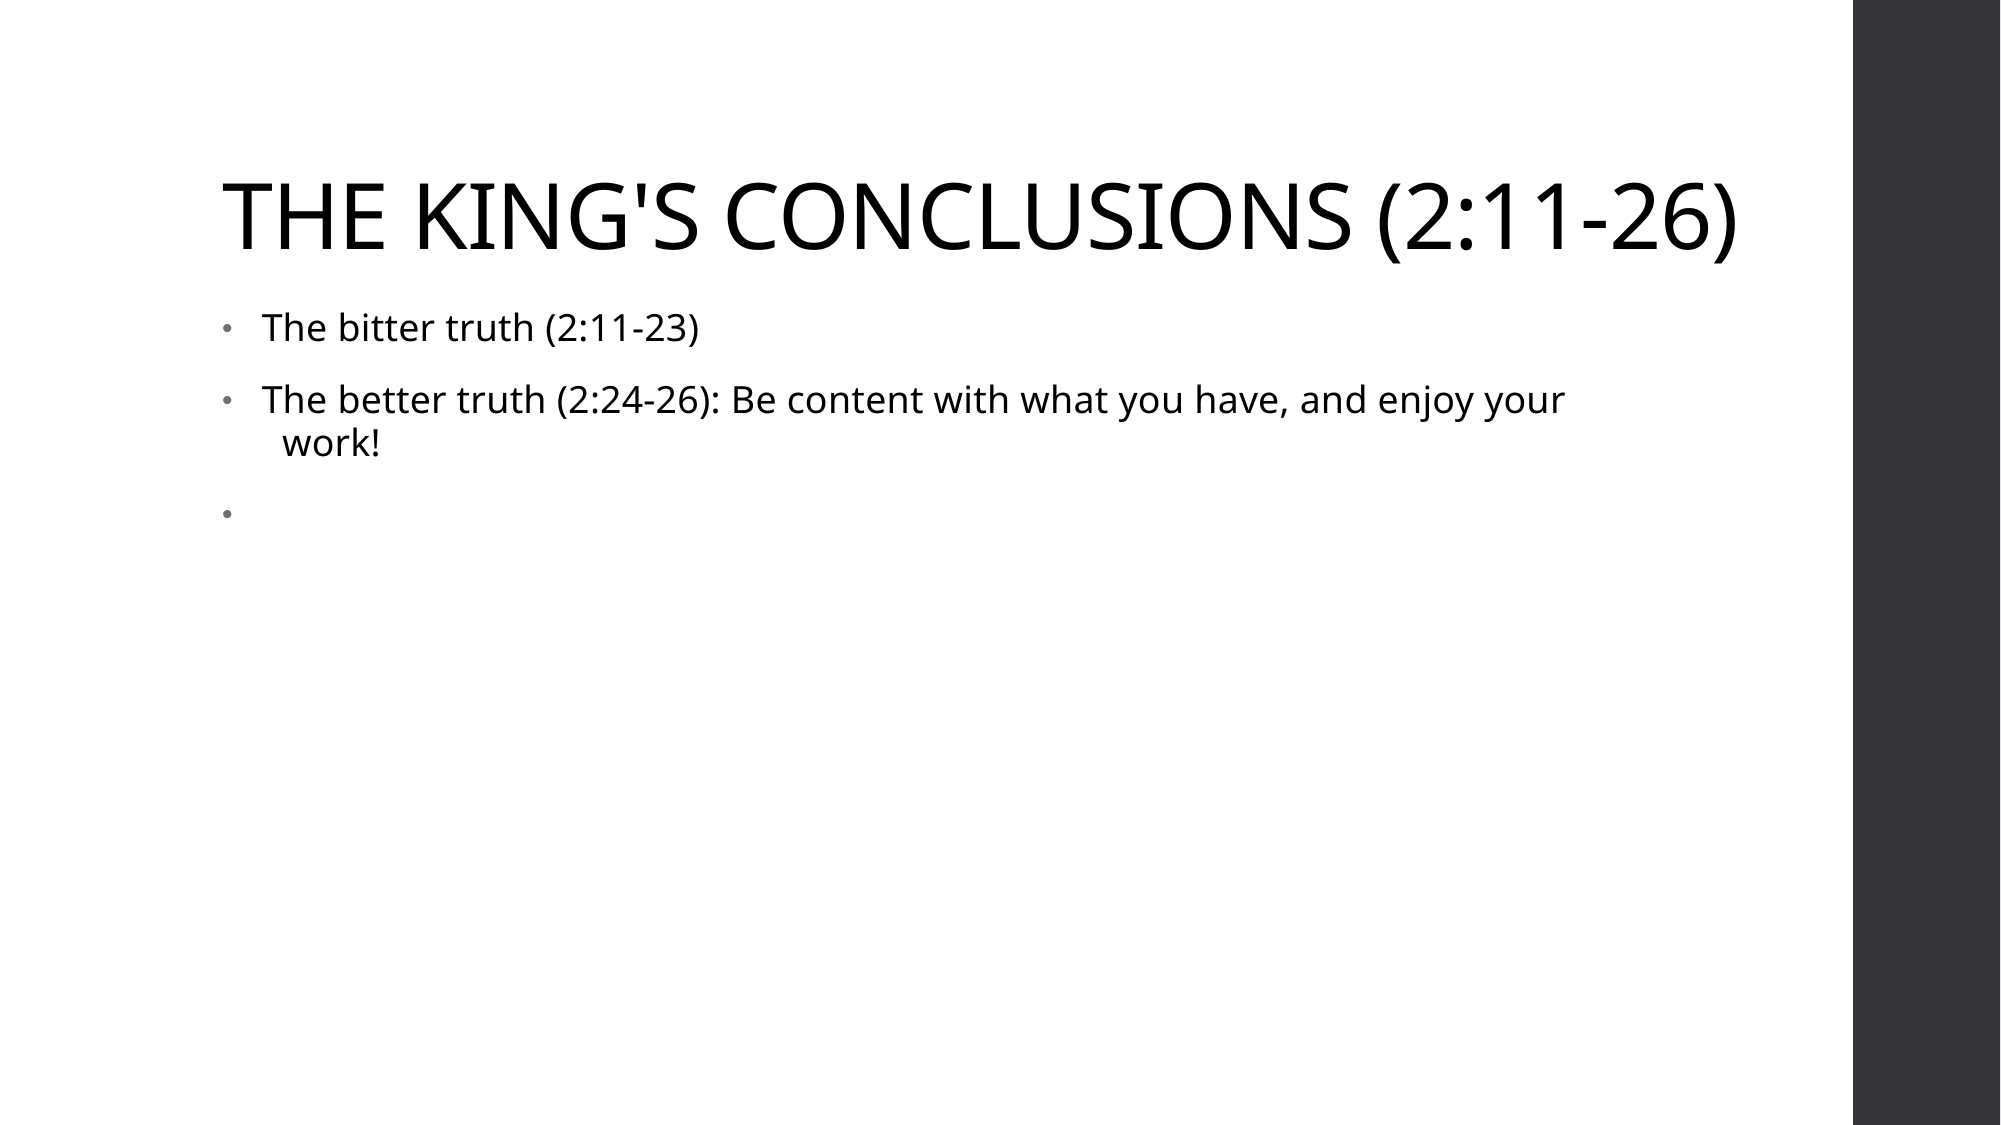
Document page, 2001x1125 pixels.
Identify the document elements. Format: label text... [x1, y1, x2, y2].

title THE KING'S CONCLUSIONS (2:11-26) [206, 60, 1797, 278]
list The bitter truth (2:11-23) The better truth (2:24-26): Be content with what you have, and enjoy your work! [206, 299, 1617, 1014]
